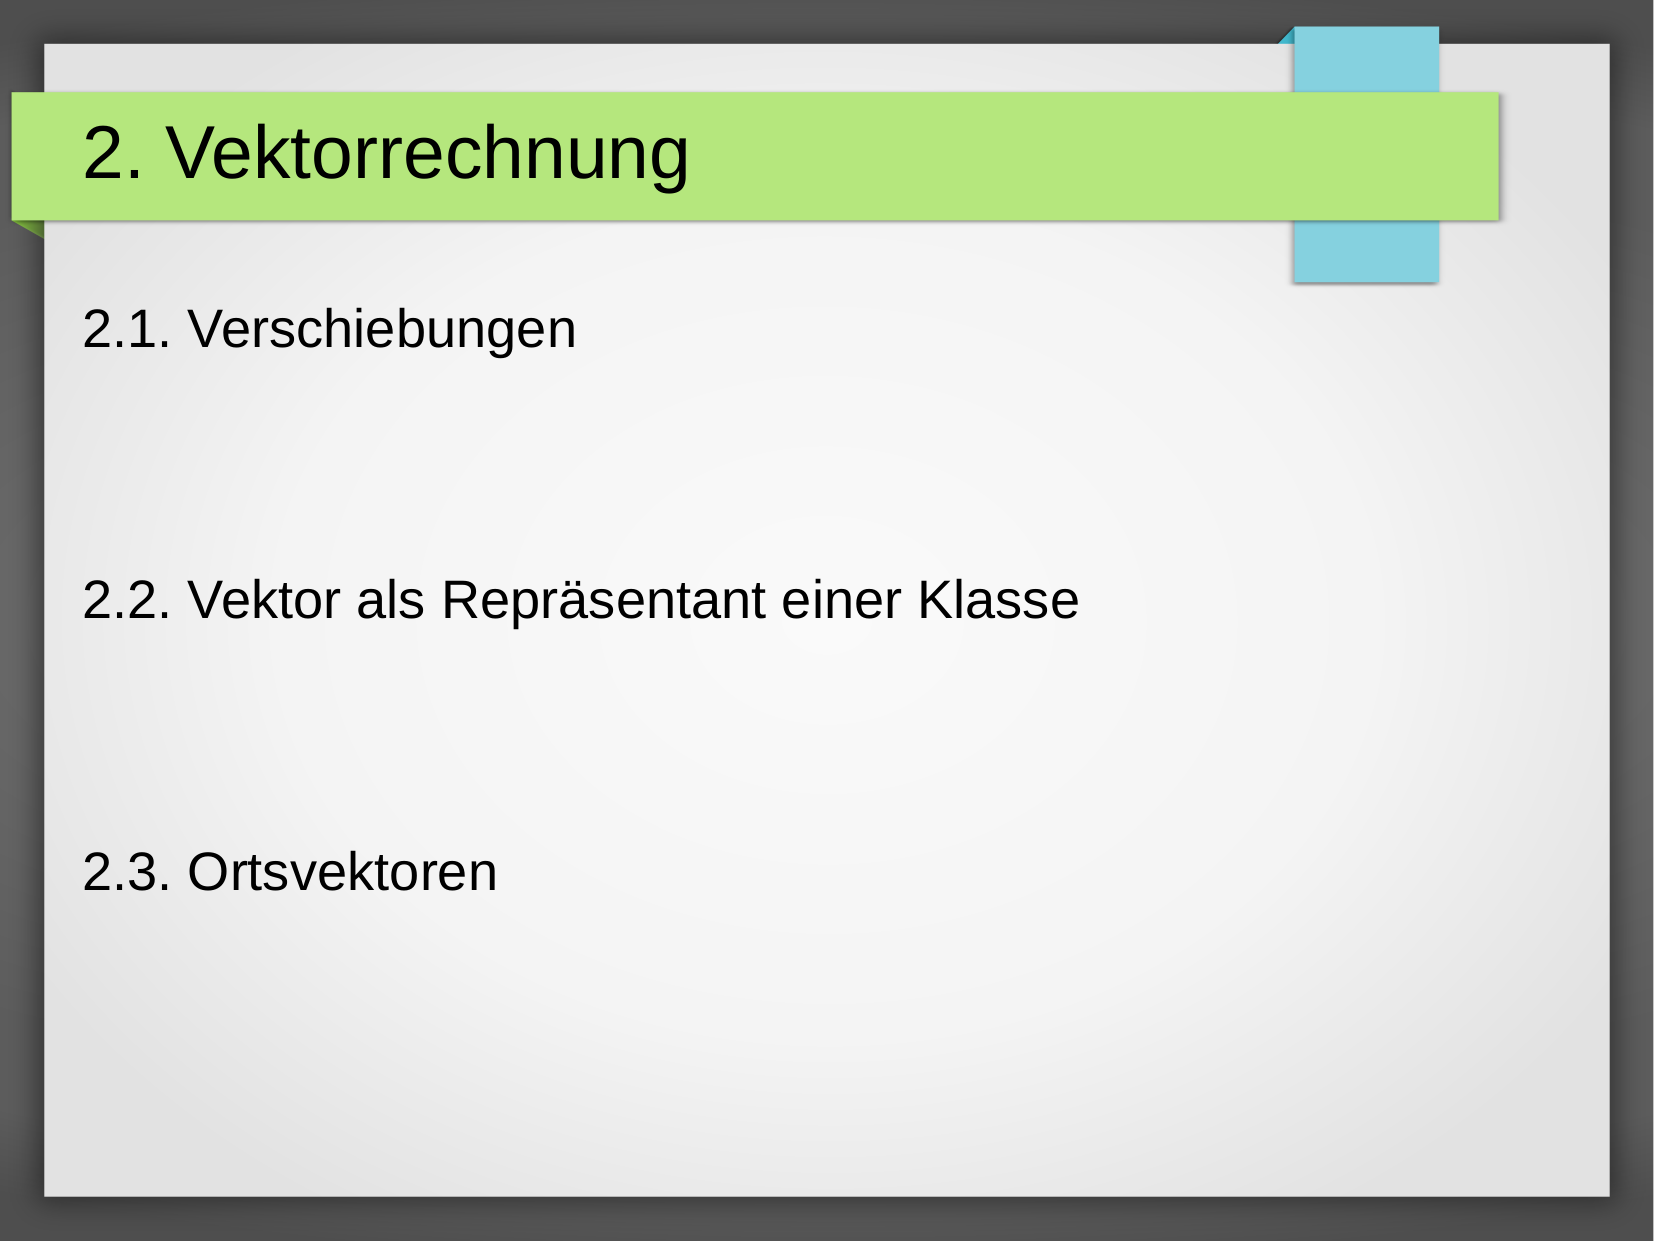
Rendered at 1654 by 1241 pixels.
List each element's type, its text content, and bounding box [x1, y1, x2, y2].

list 2.1. Verschiebungen 2.2. Vektor als Repräsentant einer Klasse 2.3. Ortsvektoren [82, 295, 1571, 1015]
picture [0, 0, 1654, 1241]
title 2. Vektorrechnung [82, 94, 1264, 213]
